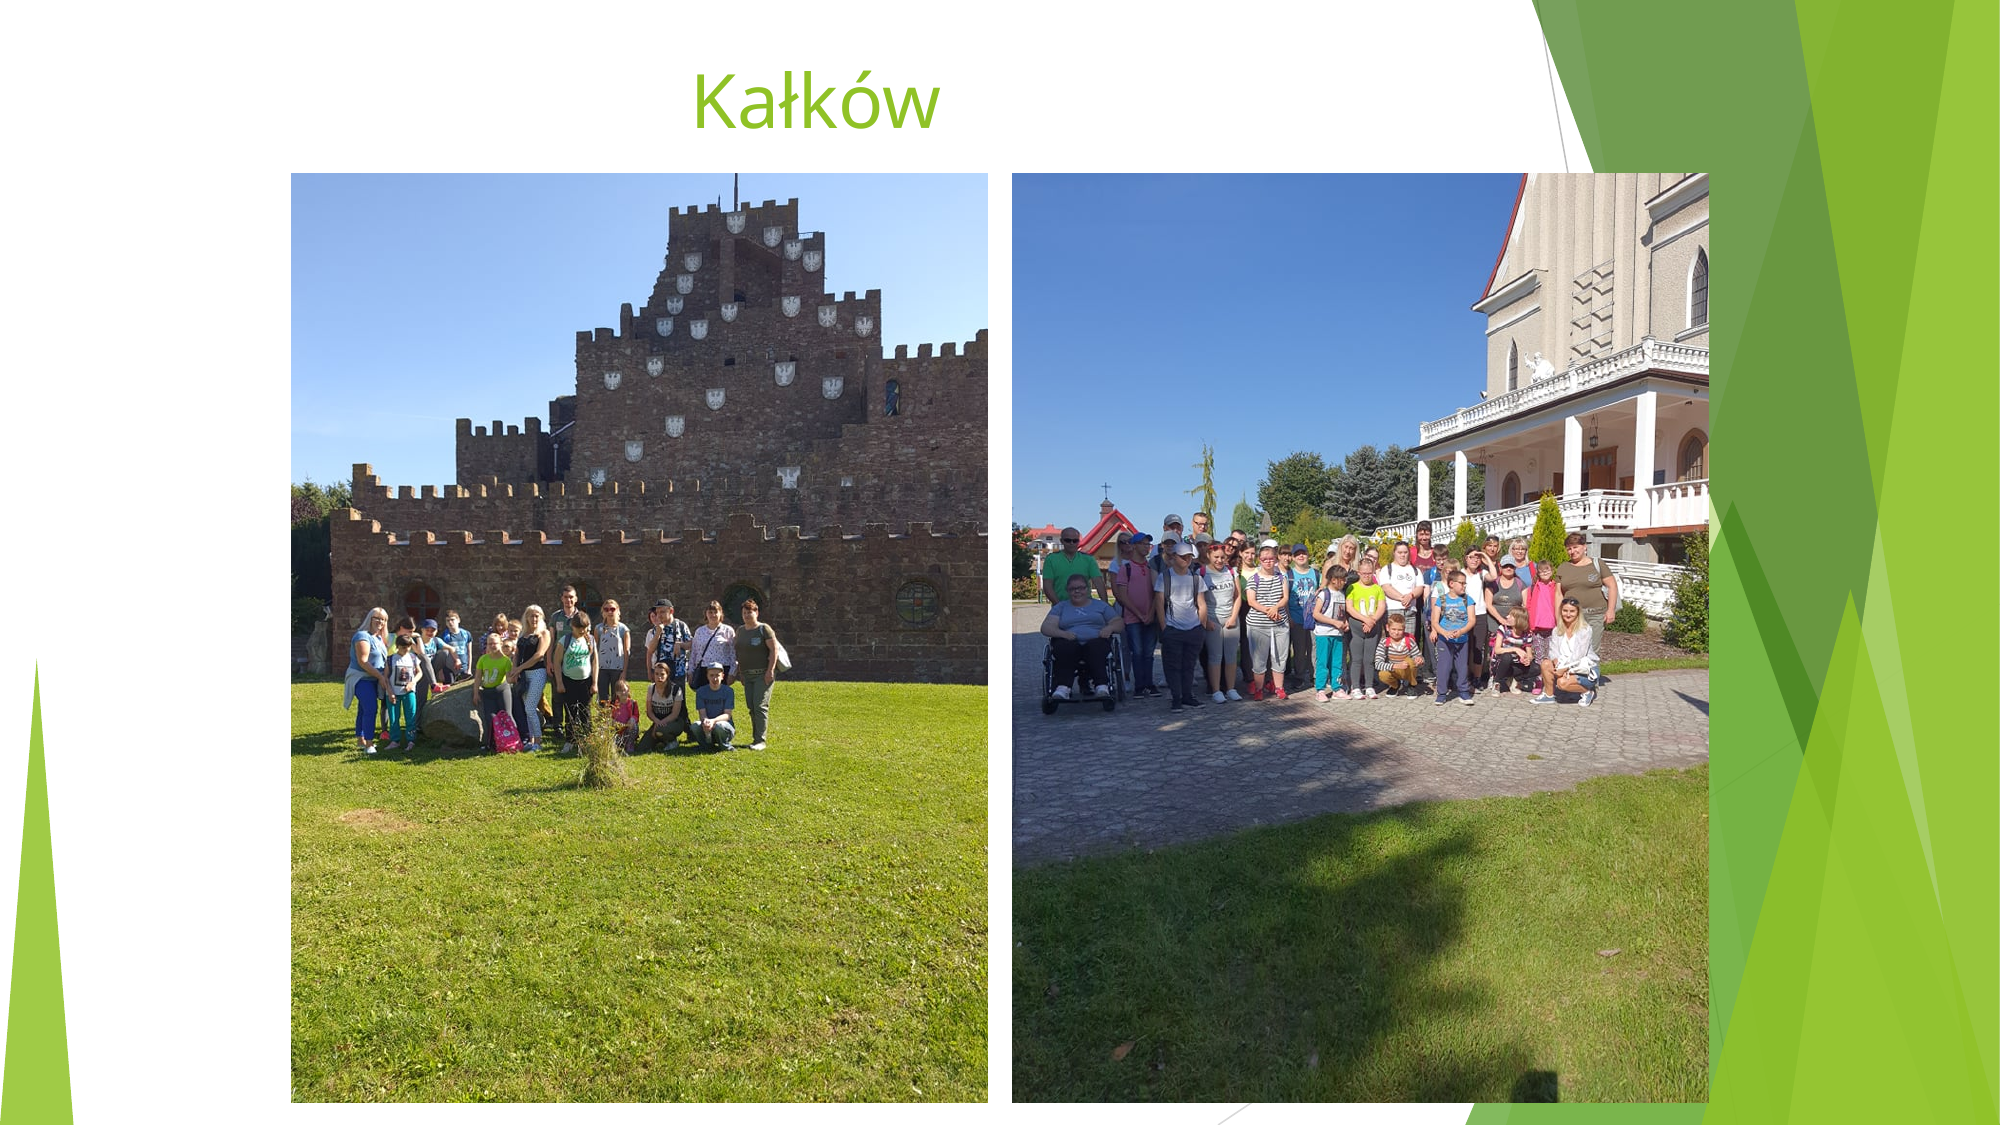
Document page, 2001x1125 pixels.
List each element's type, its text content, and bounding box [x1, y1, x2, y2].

picture [1012, 173, 1709, 1103]
title Kałków [111, 45, 1522, 263]
picture [291, 173, 988, 1103]
